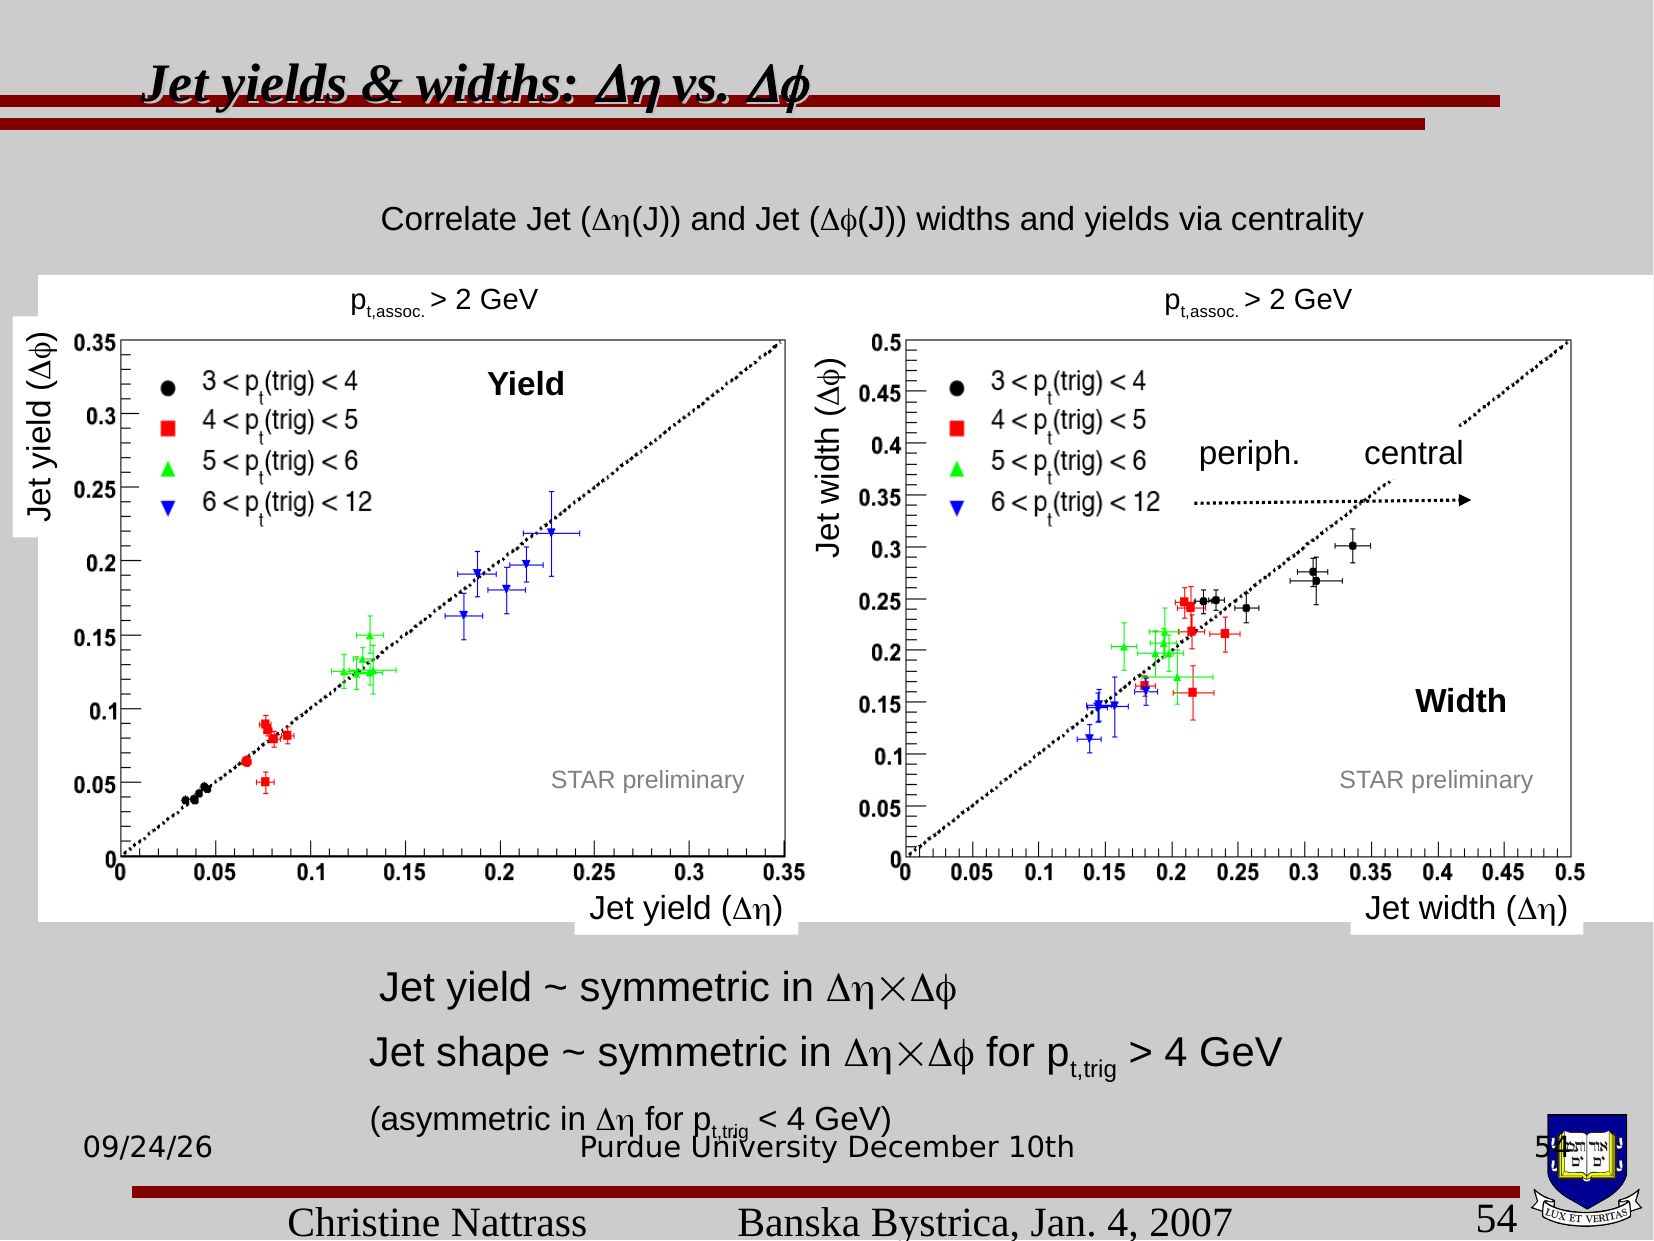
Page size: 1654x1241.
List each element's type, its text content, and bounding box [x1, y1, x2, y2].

text_box Jet yield () [12, 316, 66, 538]
text_box central [1349, 427, 1480, 480]
text_box Jet width () [1350, 881, 1584, 935]
picture [1530, 1114, 1643, 1227]
title Jet yields & widths:  vs.  [127, 0, 1514, 166]
text_box STAR preliminary [1324, 757, 1549, 802]
text_box periph. [1184, 427, 1316, 480]
text_box STAR preliminary [536, 757, 760, 802]
text_box Jet width () [801, 342, 854, 573]
text_box Width [1400, 675, 1523, 728]
text_box Correlate Jet ((J)) and Jet ((J)) widths and yields via centrality [365, 192, 1381, 246]
text_box Jet yield () [574, 881, 799, 935]
text_box Jet yield ~ symmetric in  Jet shape ~ symmetric in  for pt,trig > 4 GeV (asymmetric in  for pt,trig < 4 GeV) [343, 936, 1412, 1151]
text_box pt,assoc. > 2 GeV [1149, 275, 1368, 329]
text_box pt,assoc. > 2 GeV [335, 275, 554, 329]
picture [38, 275, 1654, 922]
text_box Yield [472, 358, 581, 411]
